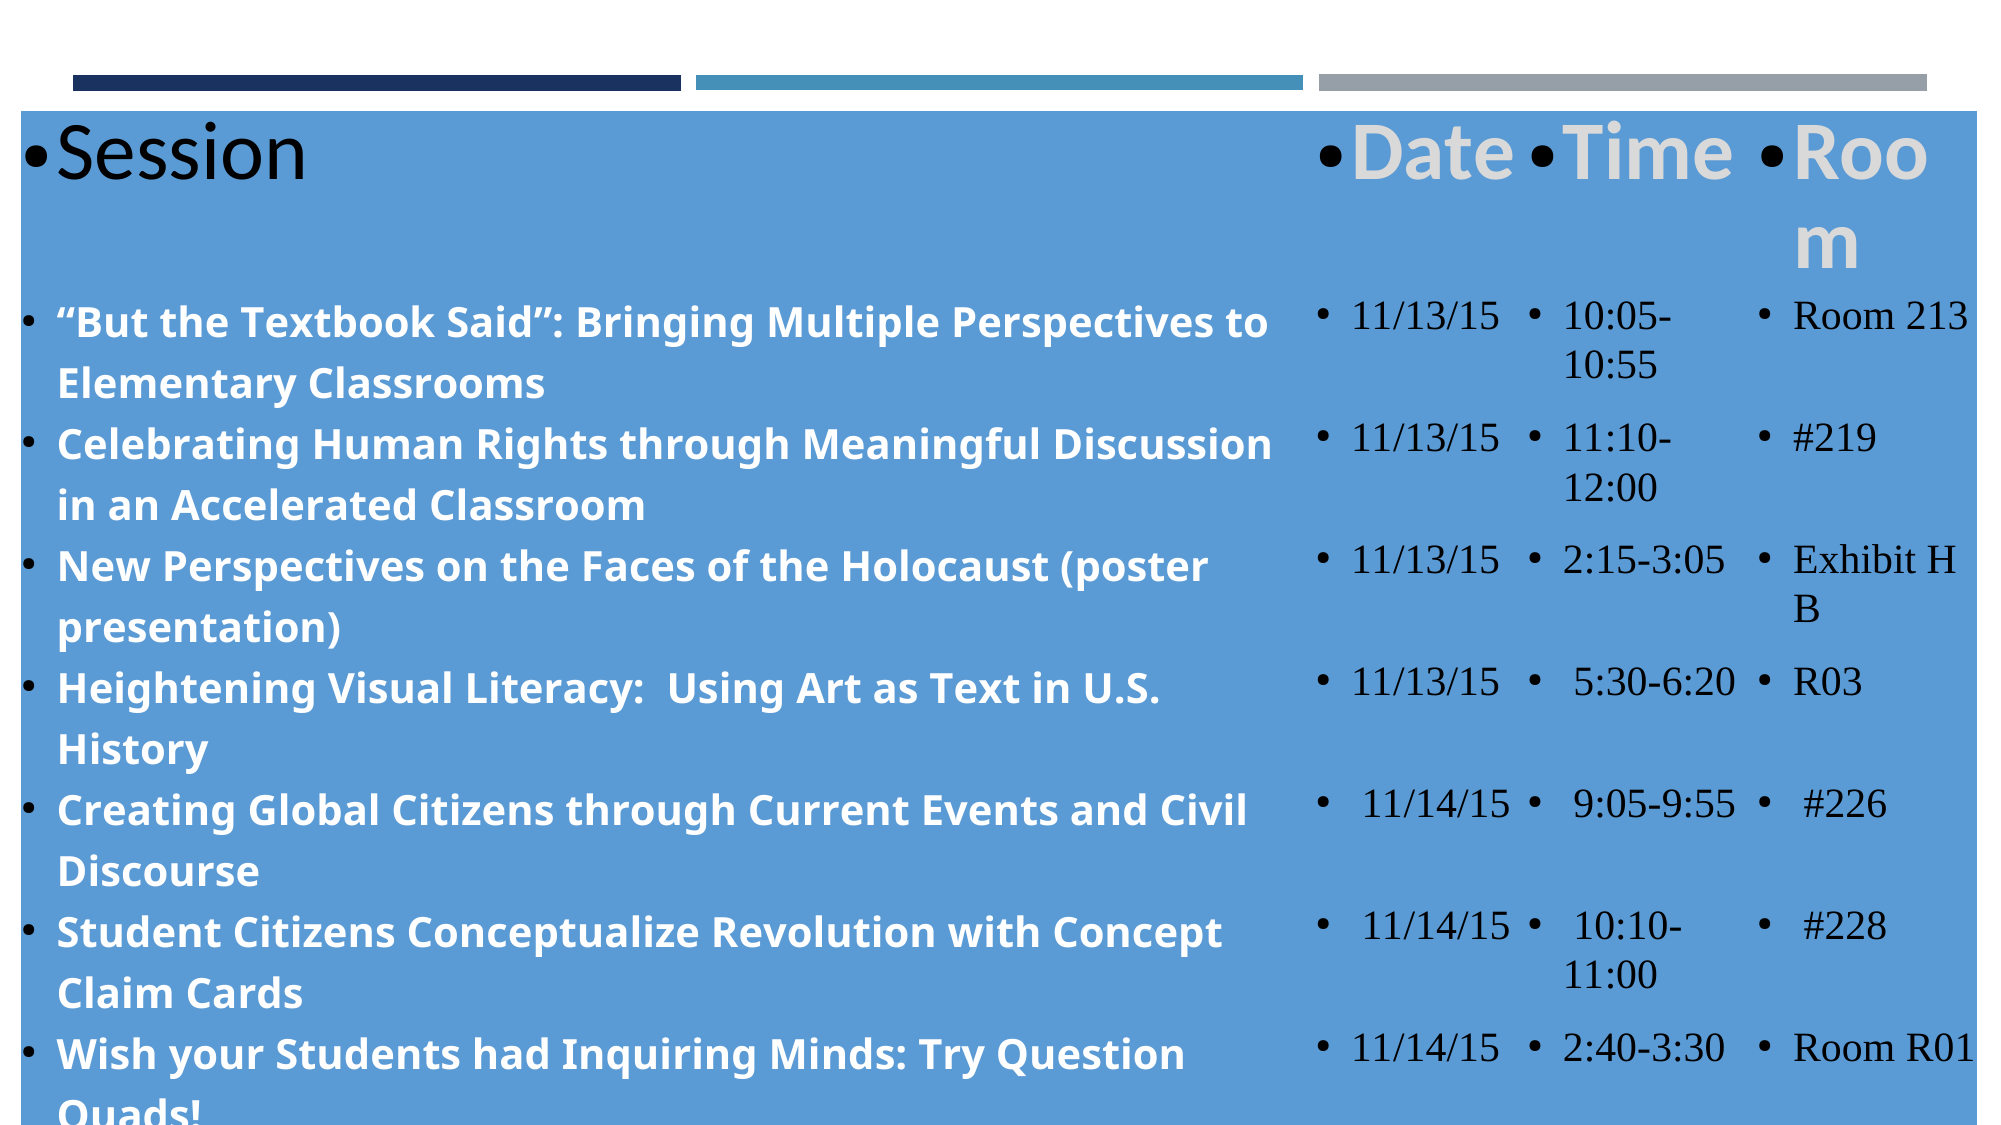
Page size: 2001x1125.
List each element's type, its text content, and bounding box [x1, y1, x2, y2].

table_cell Heightening Visual Literacy: Using Art as Text in U.S. History [21, 655, 1316, 777]
table_header Date [1316, 111, 1527, 289]
table_cell 11/14/15 [1316, 777, 1527, 899]
table_cell Room 213 [1758, 289, 1977, 411]
table_cell Creating Global Citizens through Current Events and Civil Discourse [21, 777, 1316, 899]
table_cell “But the Textbook Said”: Bringing Multiple Perspectives to Elementary Classrooms [21, 289, 1316, 411]
table_cell New Perspectives on the Faces of the Holocaust (poster presentation) [21, 533, 1316, 655]
table_cell Celebrating Human Rights through Meaningful Discussion in an Accelerated Classroom [21, 411, 1316, 533]
table_header Session [21, 111, 1316, 289]
table_cell Student Citizens Conceptualize Revolution with Concept Claim Cards [21, 899, 1316, 1021]
table_cell 2:15-3:05 [1527, 533, 1758, 655]
table_cell #226 [1758, 777, 1977, 899]
table_cell Exhibit H B [1758, 533, 1977, 655]
table_cell Wish your Students had Inquiring Minds: Try Question Quads! [21, 1021, 1316, 1125]
table_cell #219 [1758, 411, 1977, 533]
table_cell #228 [1758, 899, 1977, 1021]
table_cell 10:10-11:00 [1527, 899, 1758, 1021]
table_cell 11/14/15 [1316, 1021, 1527, 1125]
table_header Time [1527, 111, 1758, 289]
table_cell 11/13/15 [1316, 533, 1527, 655]
table_cell 5:30-6:20 [1527, 655, 1758, 777]
table_cell 11/13/15 [1316, 655, 1527, 777]
table_cell 11/13/15 [1316, 289, 1527, 411]
table_header Room [1758, 111, 1977, 289]
table_cell 2:40-3:30 [1527, 1021, 1758, 1125]
table_cell 9:05-9:55 [1527, 777, 1758, 899]
table_cell Room R01 [1758, 1021, 1977, 1125]
table_cell 10:05-10:55 [1527, 289, 1758, 411]
table_cell R03 [1758, 655, 1977, 777]
table_cell 11/14/15 [1316, 899, 1527, 1021]
table_cell 11/13/15 [1316, 411, 1527, 533]
table_cell 11:10-12:00 [1527, 411, 1758, 533]
